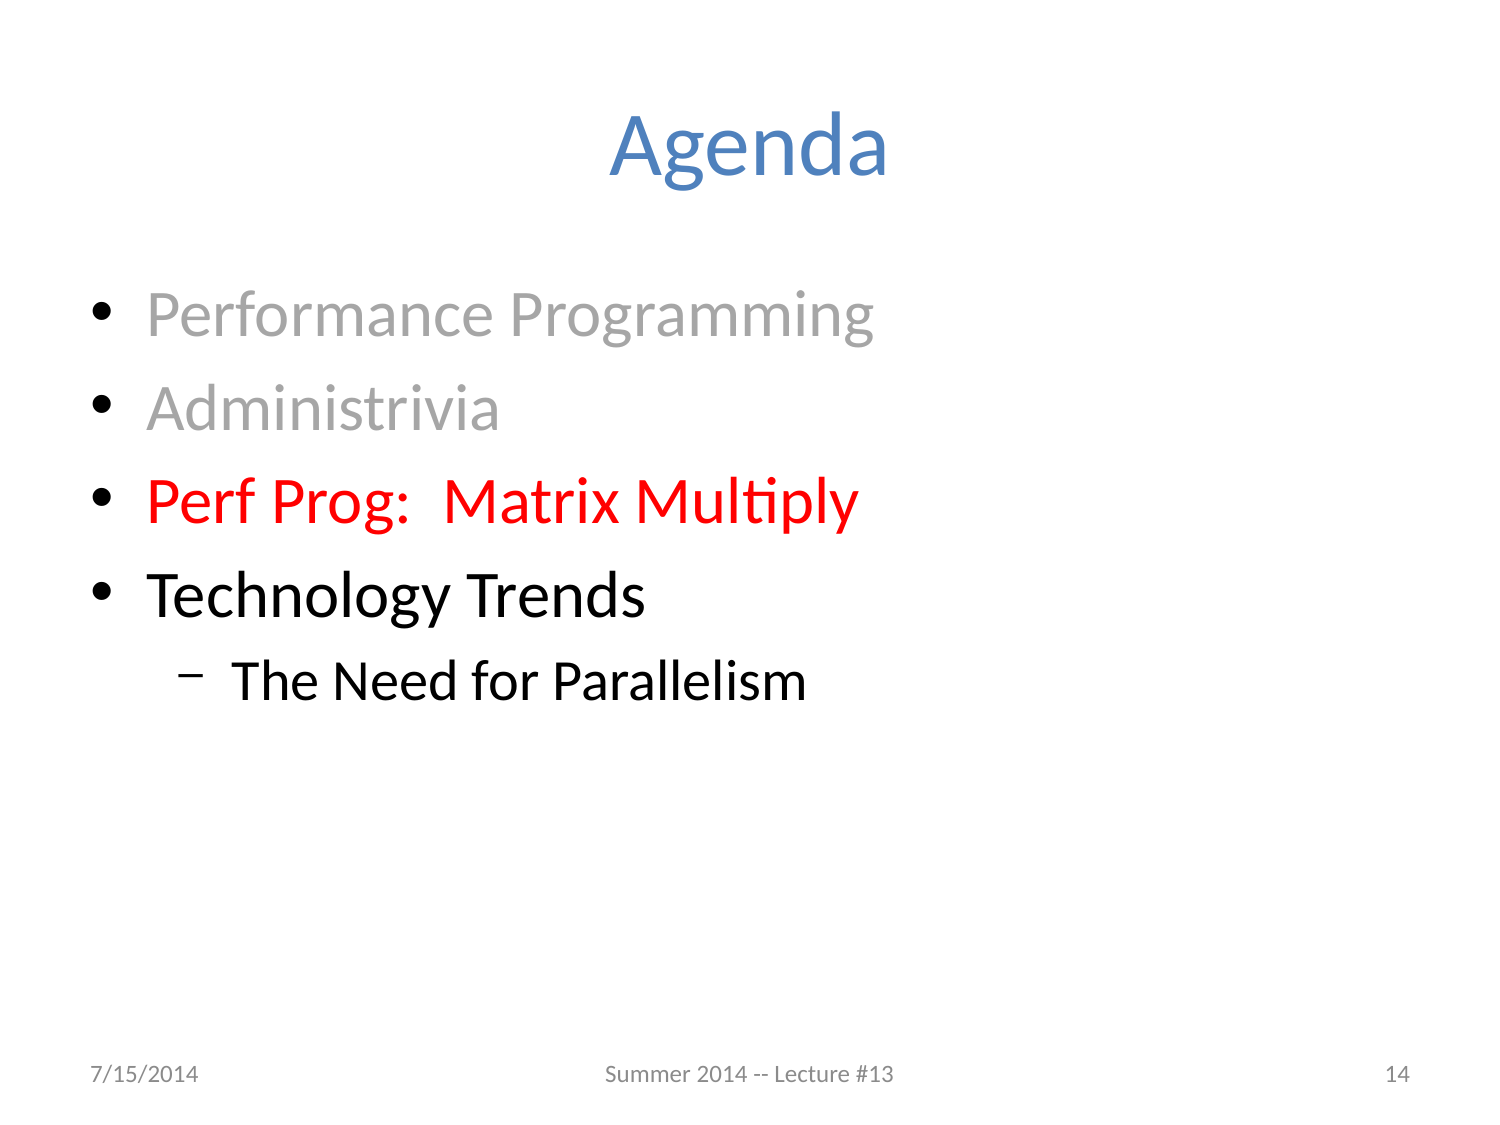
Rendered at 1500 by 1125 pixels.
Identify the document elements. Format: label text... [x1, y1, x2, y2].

title Agenda [75, 45, 1425, 233]
footer Summer 2014 -- Lecture #13 [512, 1042, 988, 1103]
slide_number <number> [1074, 1042, 1425, 1103]
list Performance Programming Administrivia Perf Prog: Matrix Multiply Technology Trends The Need for Parallelism [75, 262, 1425, 1073]
slide_number 7/15/2014 [75, 1042, 425, 1103]
